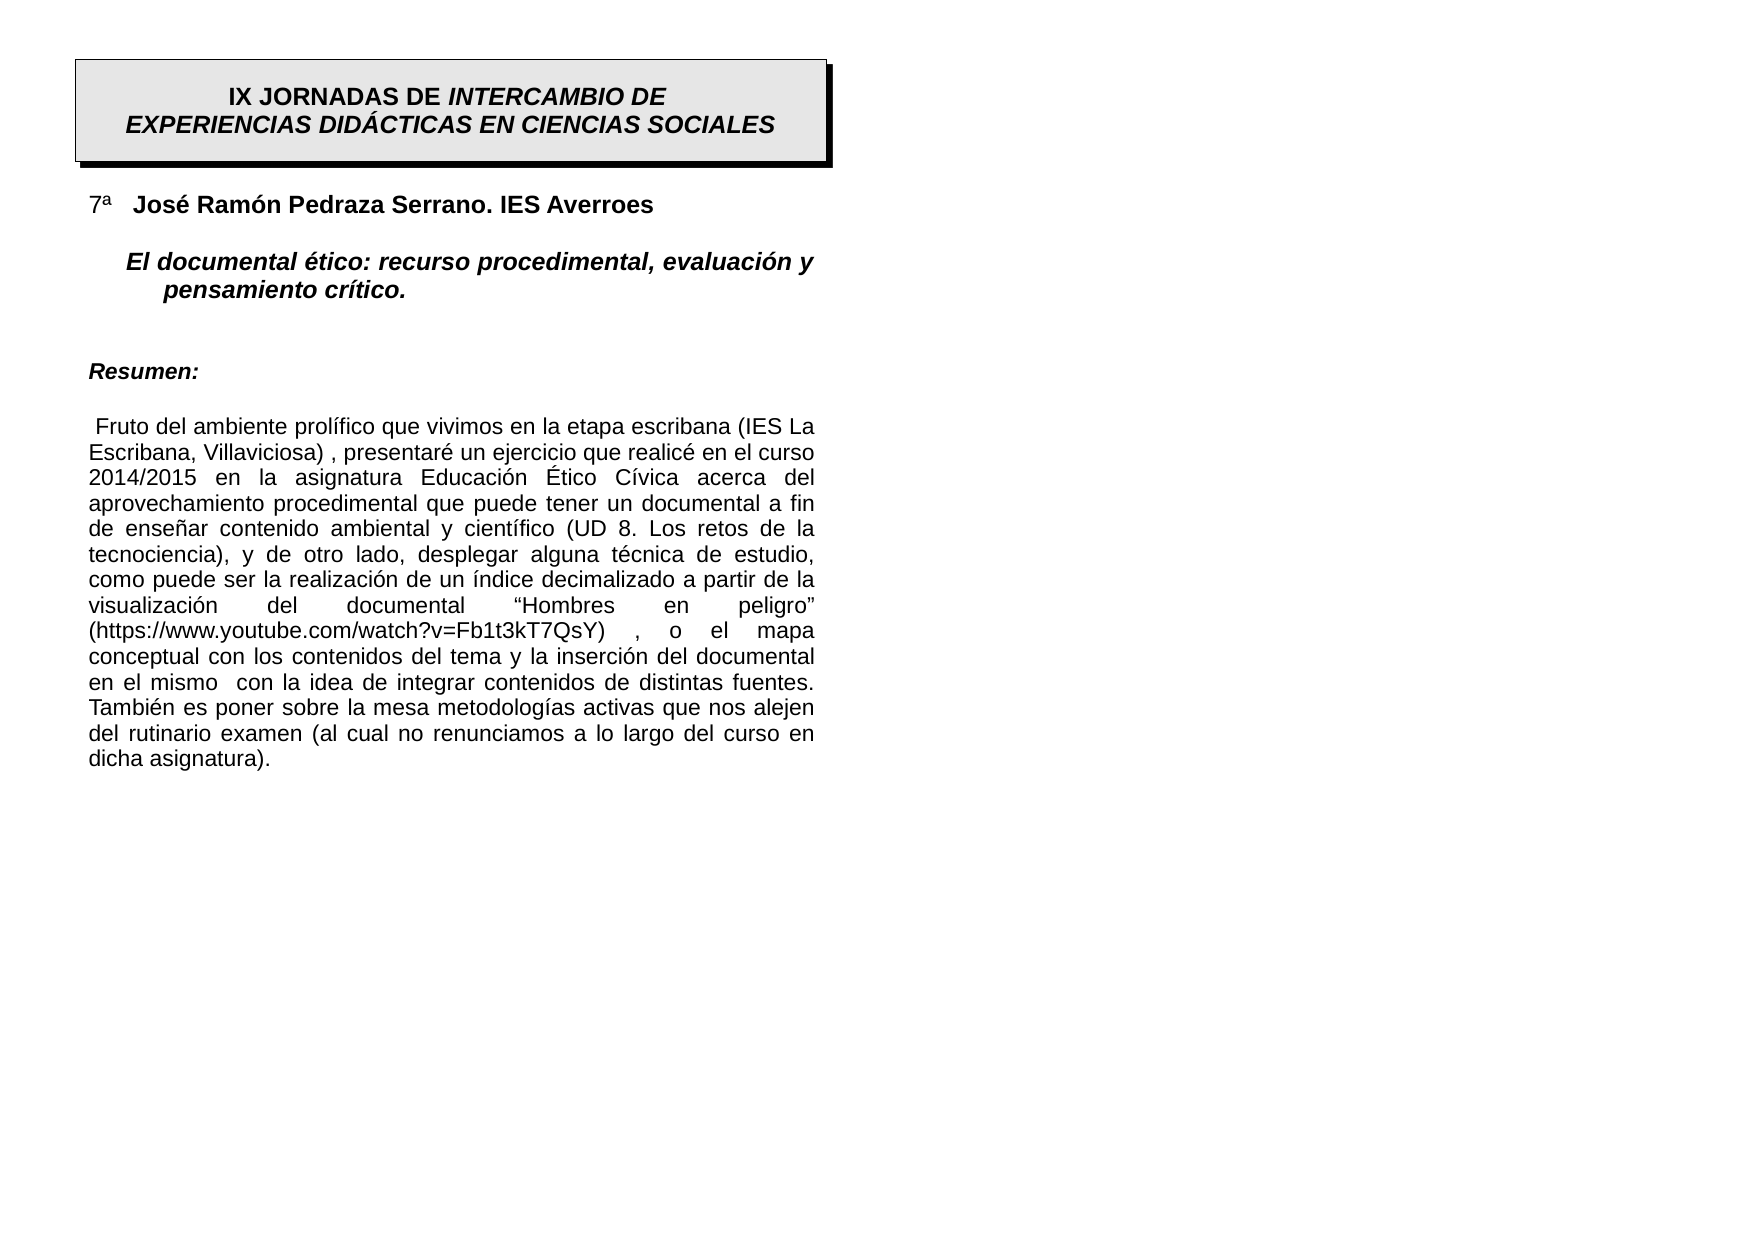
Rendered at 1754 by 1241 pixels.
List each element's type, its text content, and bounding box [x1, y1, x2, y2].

list 7ª José Ramón Pedraza Serrano. IES Averroes El documental ético: recurso procedimental, evaluación y pensamiento crítico. Resumen: Fruto del ambiente prolífico que vivimos en la etapa escribana (IES La Escribana, Villaviciosa) , presentaré un ejercicio que realicé en el curso 2014/2015 en la asignatura Educación Ético Cívica acerca del aprovechamiento procedimental que puede tener un documental a fin de enseñar contenido ambiental y científico (UD 8. Los retos de la tecnociencia), y de otro lado, desplegar alguna técnica de estudio, como puede ser la realización de un índice decimalizado a partir de la visualización del documental “Hombres en peligro” (https://www.youtube.com/watch?v=Fb1t3kT7QsY) , o el mapa conceptual con los contenidos del tema y la inserción del documental en el mismo con la idea de integrar contenidos de distintas fuentes. También es poner sobre la mesa metodologías activas que nos alejen del rutinario examen (al cual no renunciamos a lo largo del curso en dicha asignatura). [88, 190, 816, 1152]
title IX JORNADAS DE INTERCAMBIO DE EXPERIENCIAS DIDÁCTICAS EN CIENCIAS SOCIALES [75, 59, 827, 162]
